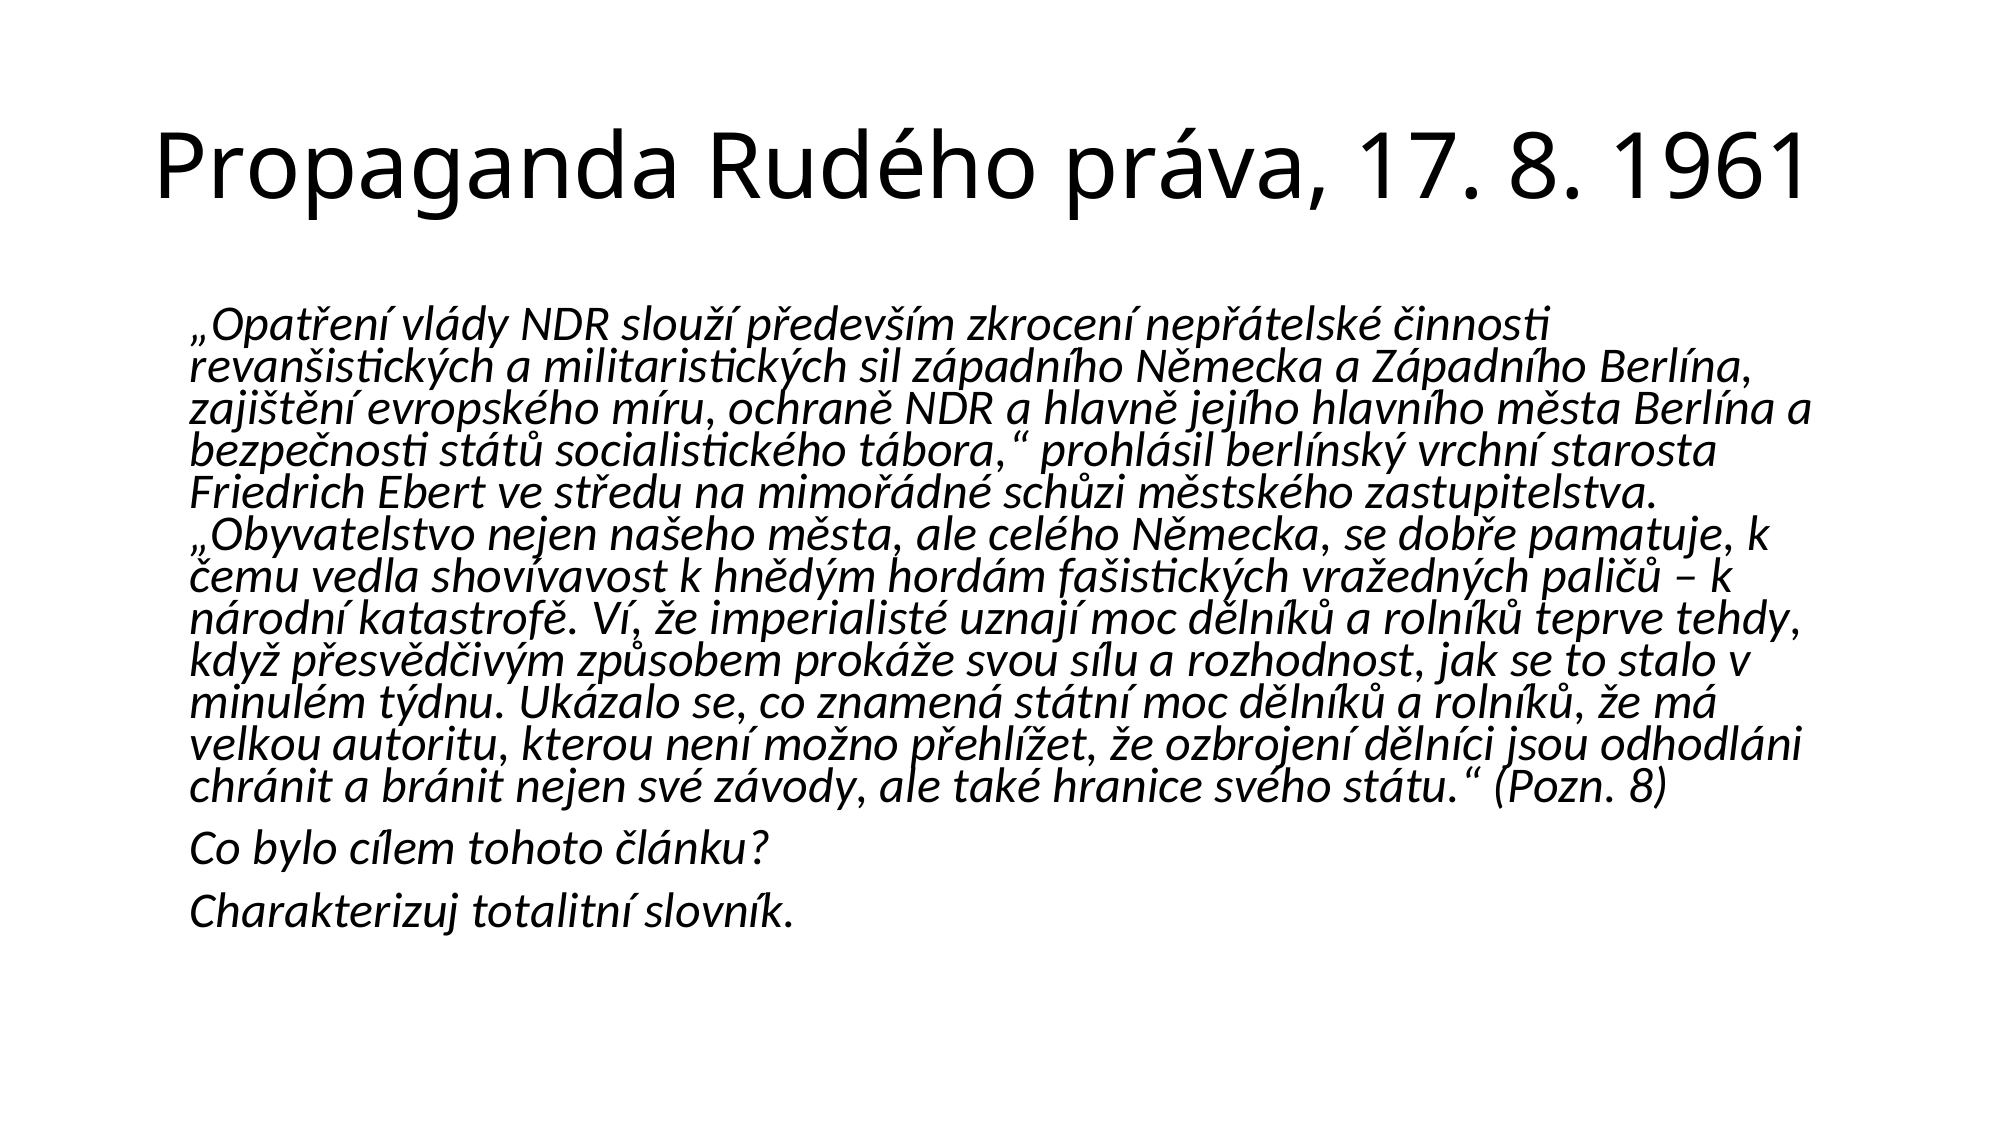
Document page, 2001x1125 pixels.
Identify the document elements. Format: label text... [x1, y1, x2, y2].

list „Opatření vlády NDR slouží především zkrocení nepřátelské činnosti revanšistických a militaristických sil západního Německa a Západního Berlína, zajištění evropského míru, ochraně NDR a hlavně jejího hlavního města Berlína a bezpečnosti států socialistického tábora,“ prohlásil berlínský vrchní starosta Friedrich Ebert ve středu na mimořádné schůzi městského zastupitelstva. „Obyvatelstvo nejen našeho města, ale celého Německa, se dobře pamatuje, k čemu vedla shovívavost k hnědým hordám fašistických vražedných paličů – k národní katastrofě. Ví, že imperialisté uznají moc dělníků a rolníků teprve tehdy, když přesvědčivým způsobem prokáže svou sílu a rozhodnost, jak se to stalo v minulém týdnu. Ukázalo se, co znamená státní moc dělníků a rolníků, že má velkou autoritu, kterou není možno přehlížet, že ozbrojení dělníci jsou odhodláni chránit a bránit nejen své závody, ale také hranice svého státu.“ (Pozn. 8) Co bylo cílem tohoto článku? Charakterizuj totalitní slovník. [137, 299, 1863, 1070]
title Propaganda Rudého práva, 17. 8. 1961 [137, 59, 1863, 278]
